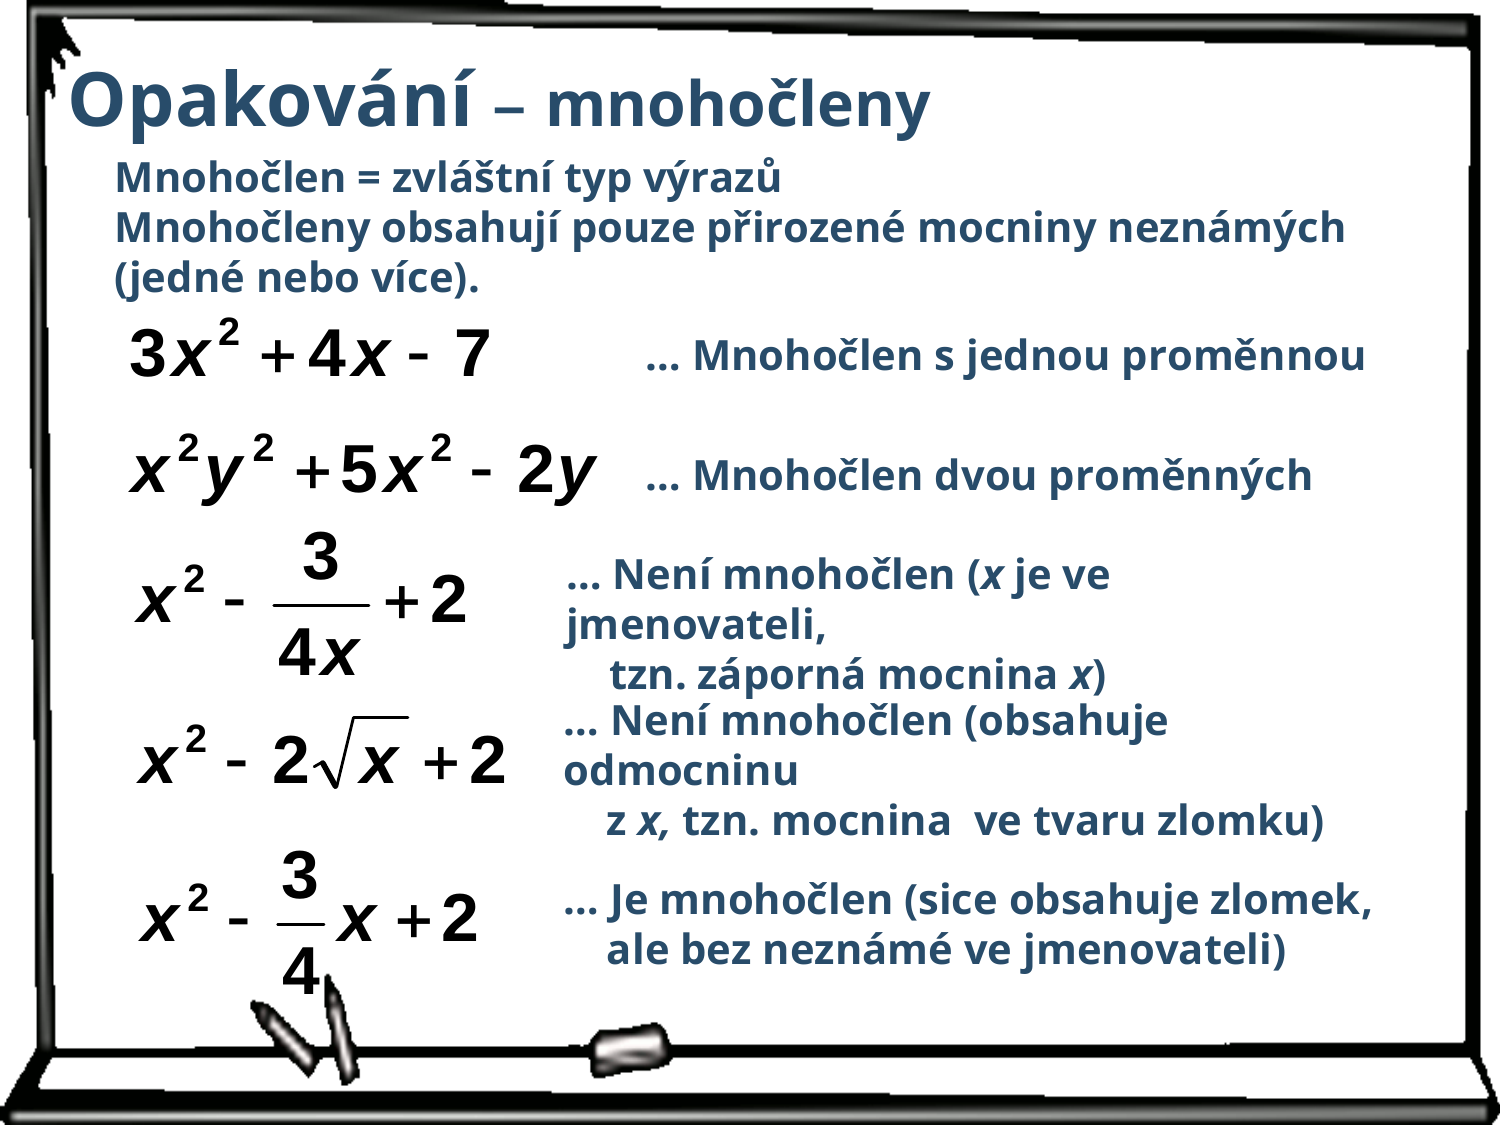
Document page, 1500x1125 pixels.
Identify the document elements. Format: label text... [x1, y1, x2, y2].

text_box … Není mnohočlen (obsahuje odmocninu z x, tzn. mocnina ve tvaru zlomku) [549, 727, 1400, 811]
text_box Opakování – mnohočleny [53, 54, 1400, 138]
chart [125, 704, 517, 801]
text_box … Je mnohočlen (sice obsahuje zlomek, ale bez neznámé ve jmenovateli) [549, 881, 1400, 965]
text_box [121, 302, 502, 394]
text_box … Mnohočlen s jednou proměnnou [620, 312, 1400, 395]
chart [118, 418, 617, 691]
chart [127, 834, 491, 1010]
text_box … Není mnohočlen (x je ve jmenovateli, tzn. záporná mocnina x) [551, 581, 1367, 664]
text_box Mnohočlen = zvláštní typ výrazů Mnohočleny obsahují pouze přirozené mocniny neznámých (jedné nebo více). [100, 184, 1376, 268]
picture [0, 0, 1500, 1125]
text_box … Mnohočlen dvou proměnných [620, 432, 1400, 516]
